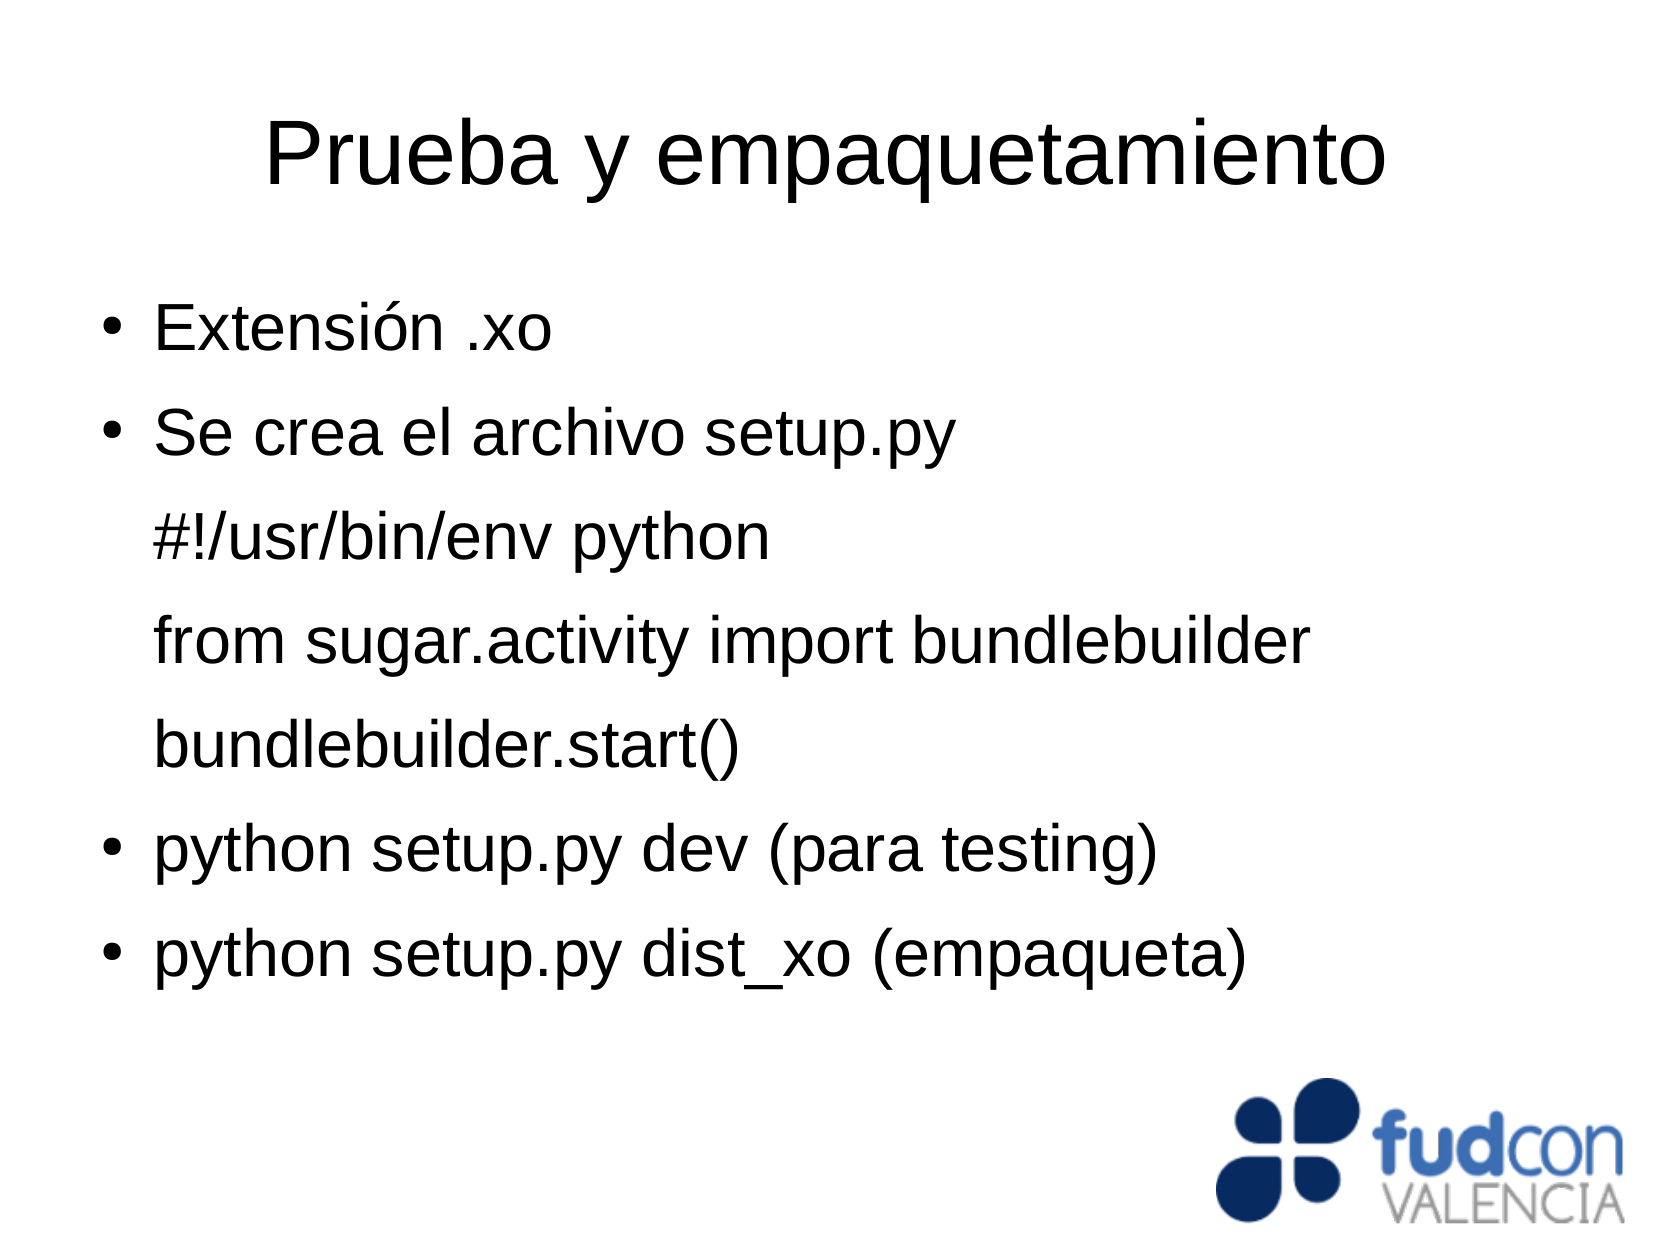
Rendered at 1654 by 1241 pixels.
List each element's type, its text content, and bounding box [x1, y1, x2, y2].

picture [1216, 1078, 1643, 1230]
list Extensión .xo Se crea el archivo setup.py #!/usr/bin/env python from sugar.activity import bundlebuilder bundlebuilder.start() python setup.py dev (para testing) python setup.py dist_xo (empaqueta) [82, 290, 1571, 1109]
title Prueba y empaquetamiento [82, 49, 1571, 257]
